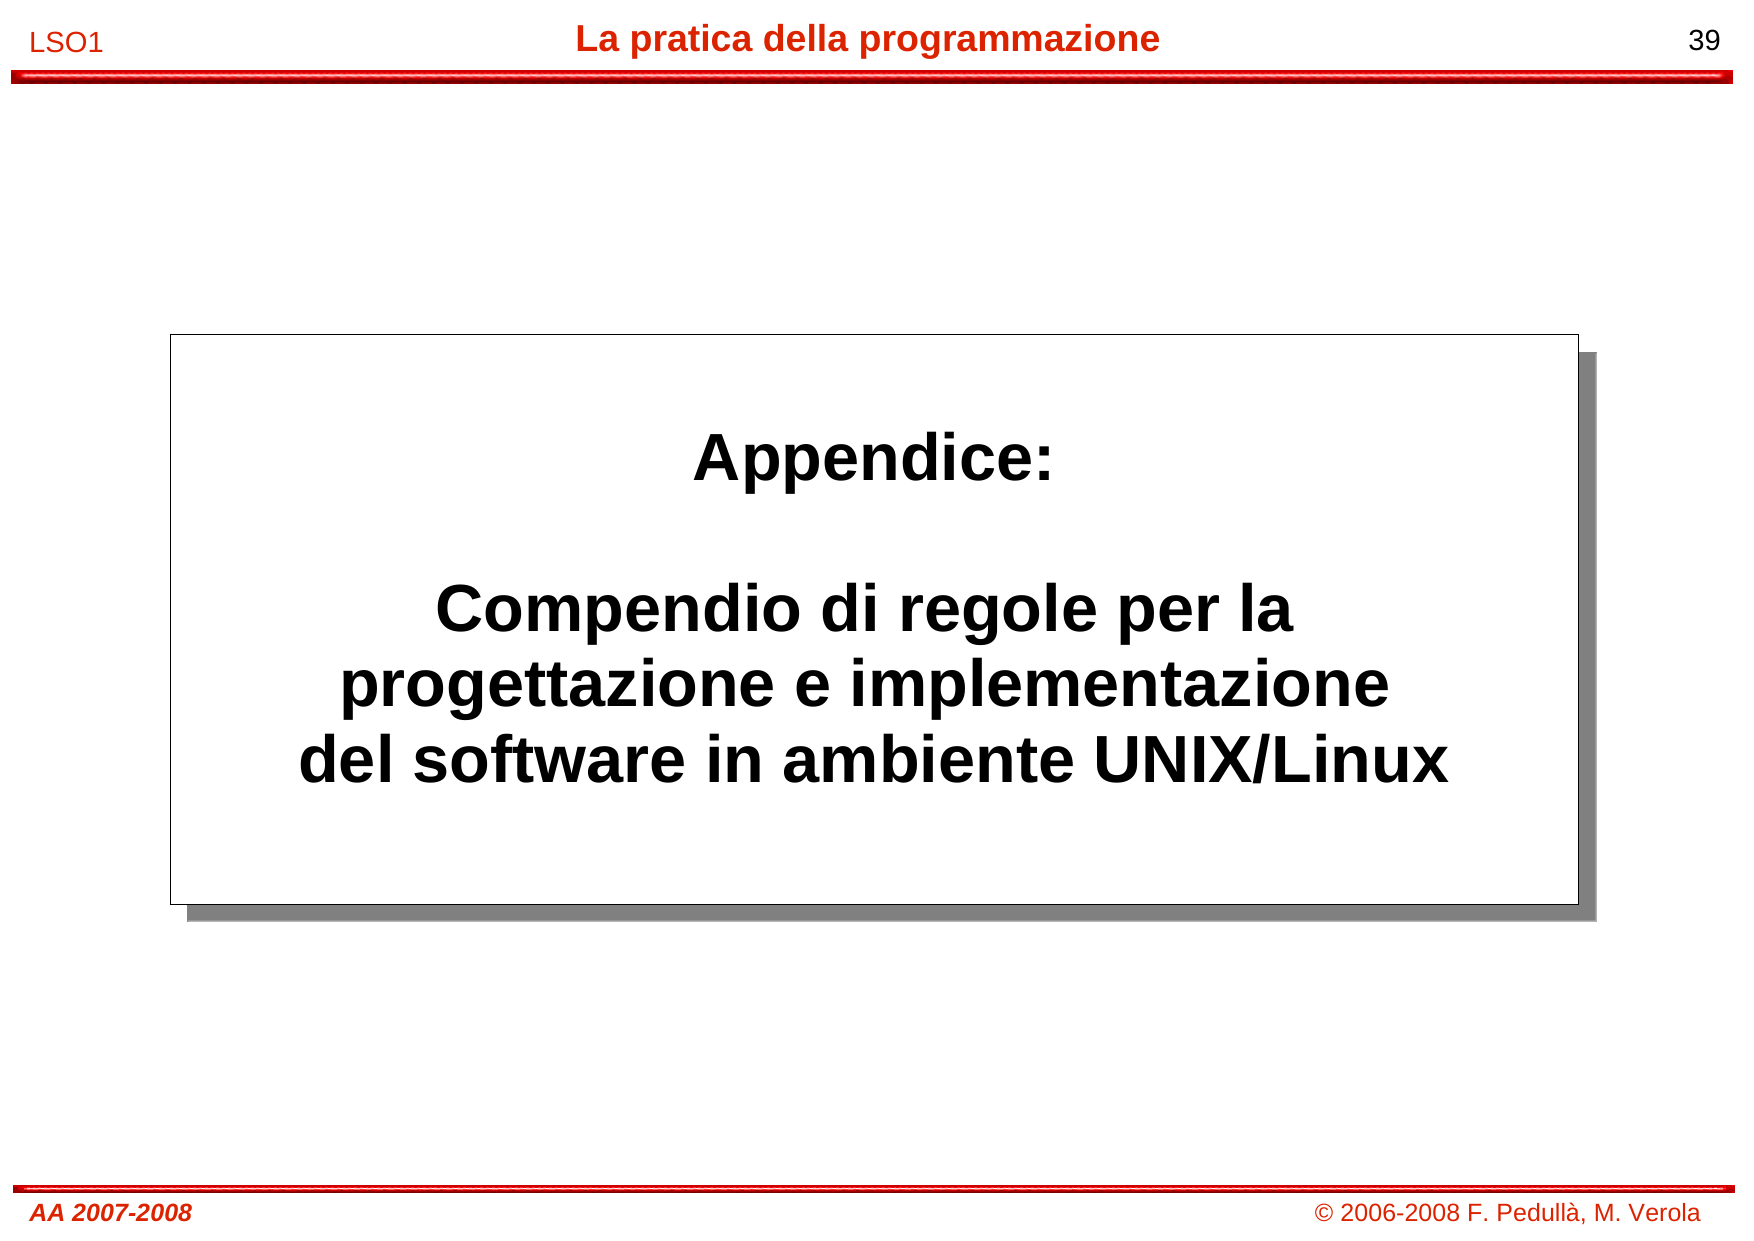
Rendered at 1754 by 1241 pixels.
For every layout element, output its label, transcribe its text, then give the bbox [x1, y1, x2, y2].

picture [13, 1185, 1735, 1193]
text_box Appendice: Compendio di regole per la progettazione e implementazione del software in ambiente UNIX/Linux [170, 334, 1579, 905]
picture [11, 70, 1733, 84]
